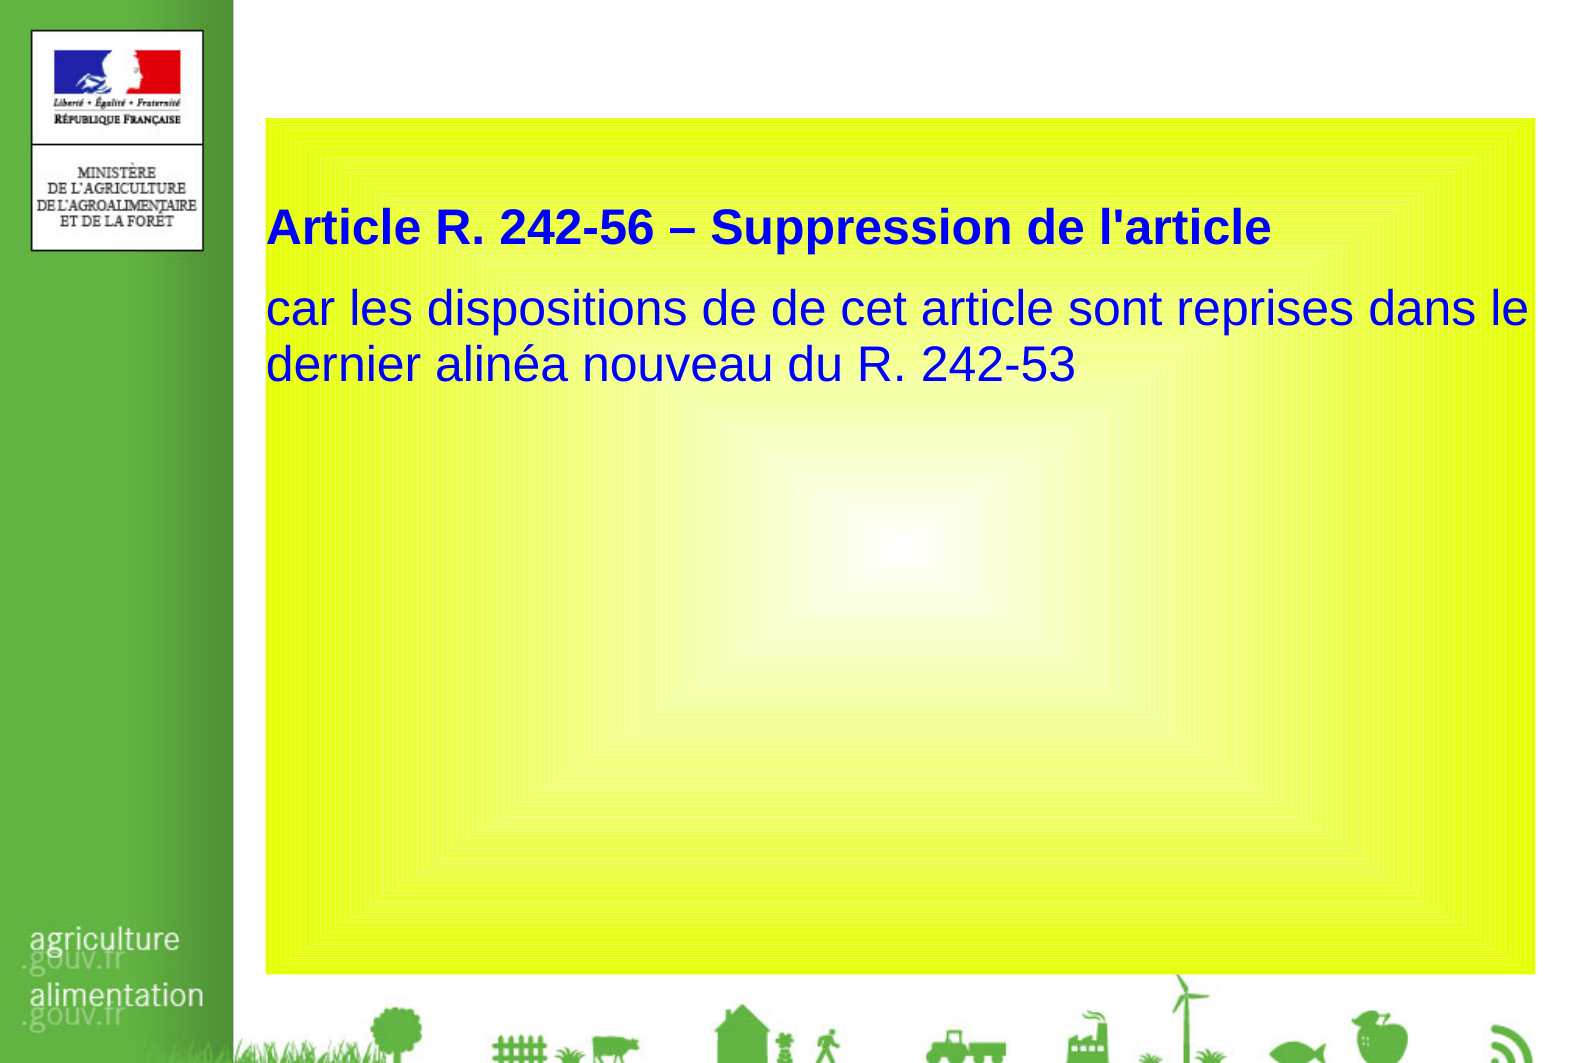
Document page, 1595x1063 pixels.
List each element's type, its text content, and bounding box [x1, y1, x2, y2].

picture [0, 0, 1595, 1063]
list Article R. 242-56 – Suppression de l'article car les dispositions de de cet article sont reprises dans le dernier alinéa nouveau du R. 242-53 [265, 118, 1536, 975]
